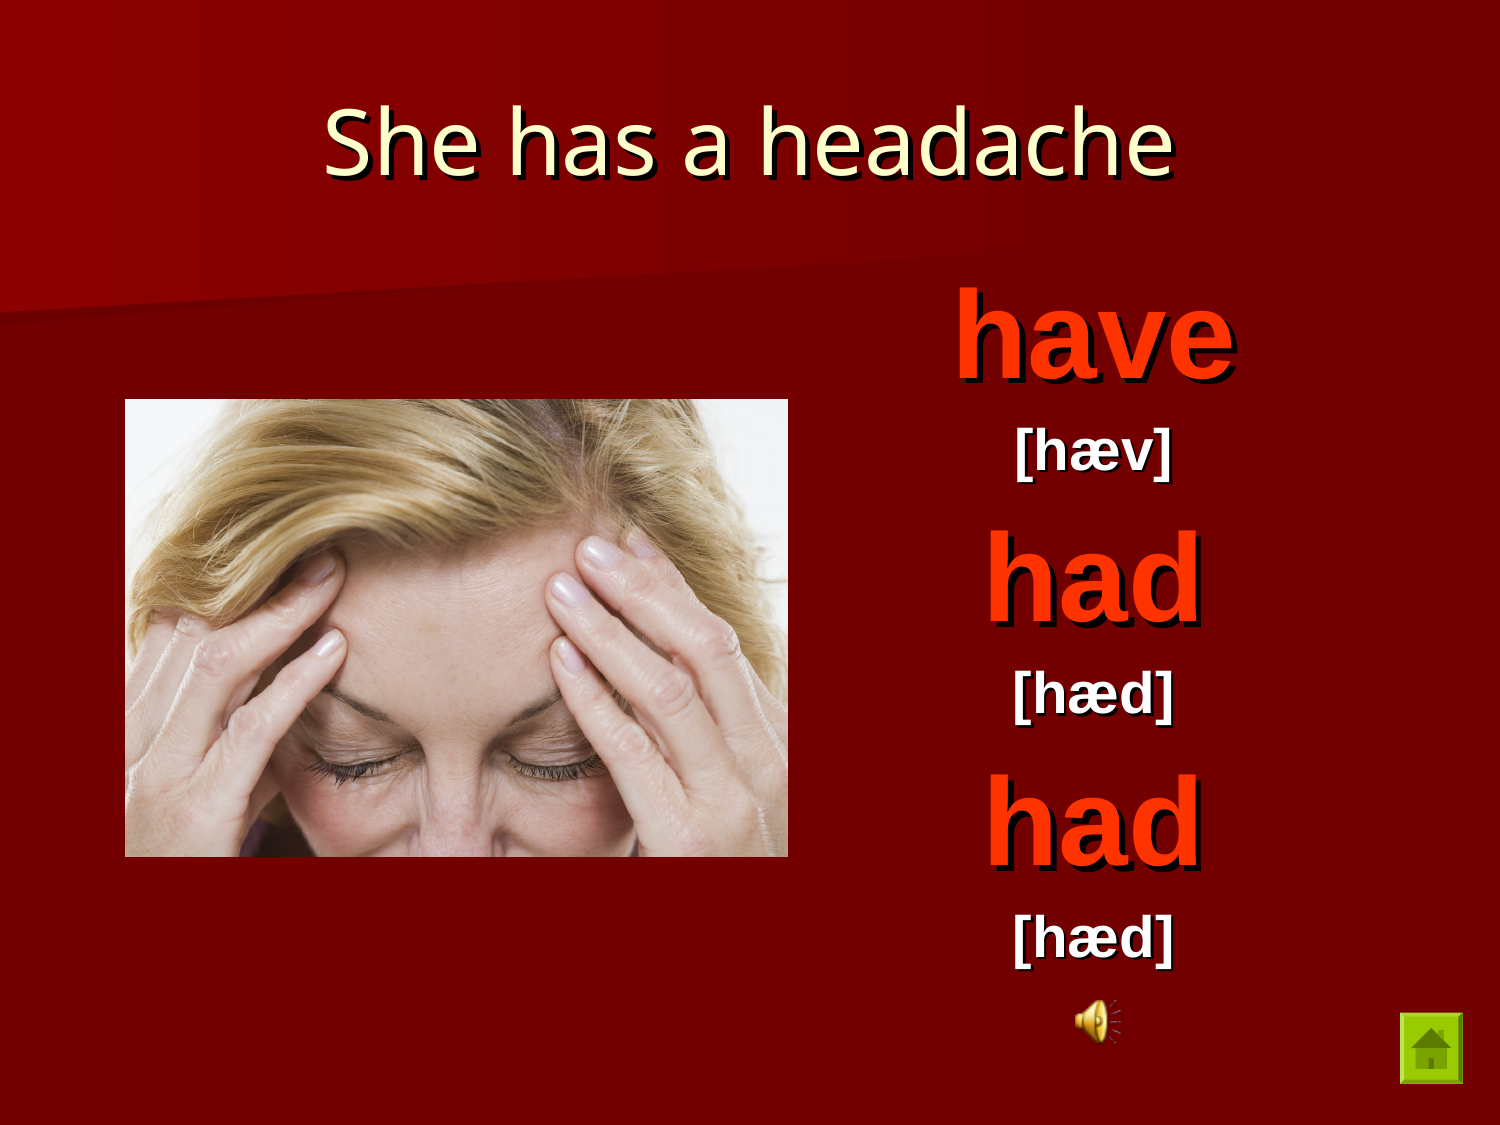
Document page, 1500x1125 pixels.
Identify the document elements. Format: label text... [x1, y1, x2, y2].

picture [125, 399, 788, 858]
list have [hæv] had [hæd] had [hæd] [762, 262, 1426, 1000]
text_box [1401, 1012, 1463, 1084]
picture [1074, 999, 1126, 1051]
title She has a headache [75, 45, 1426, 233]
